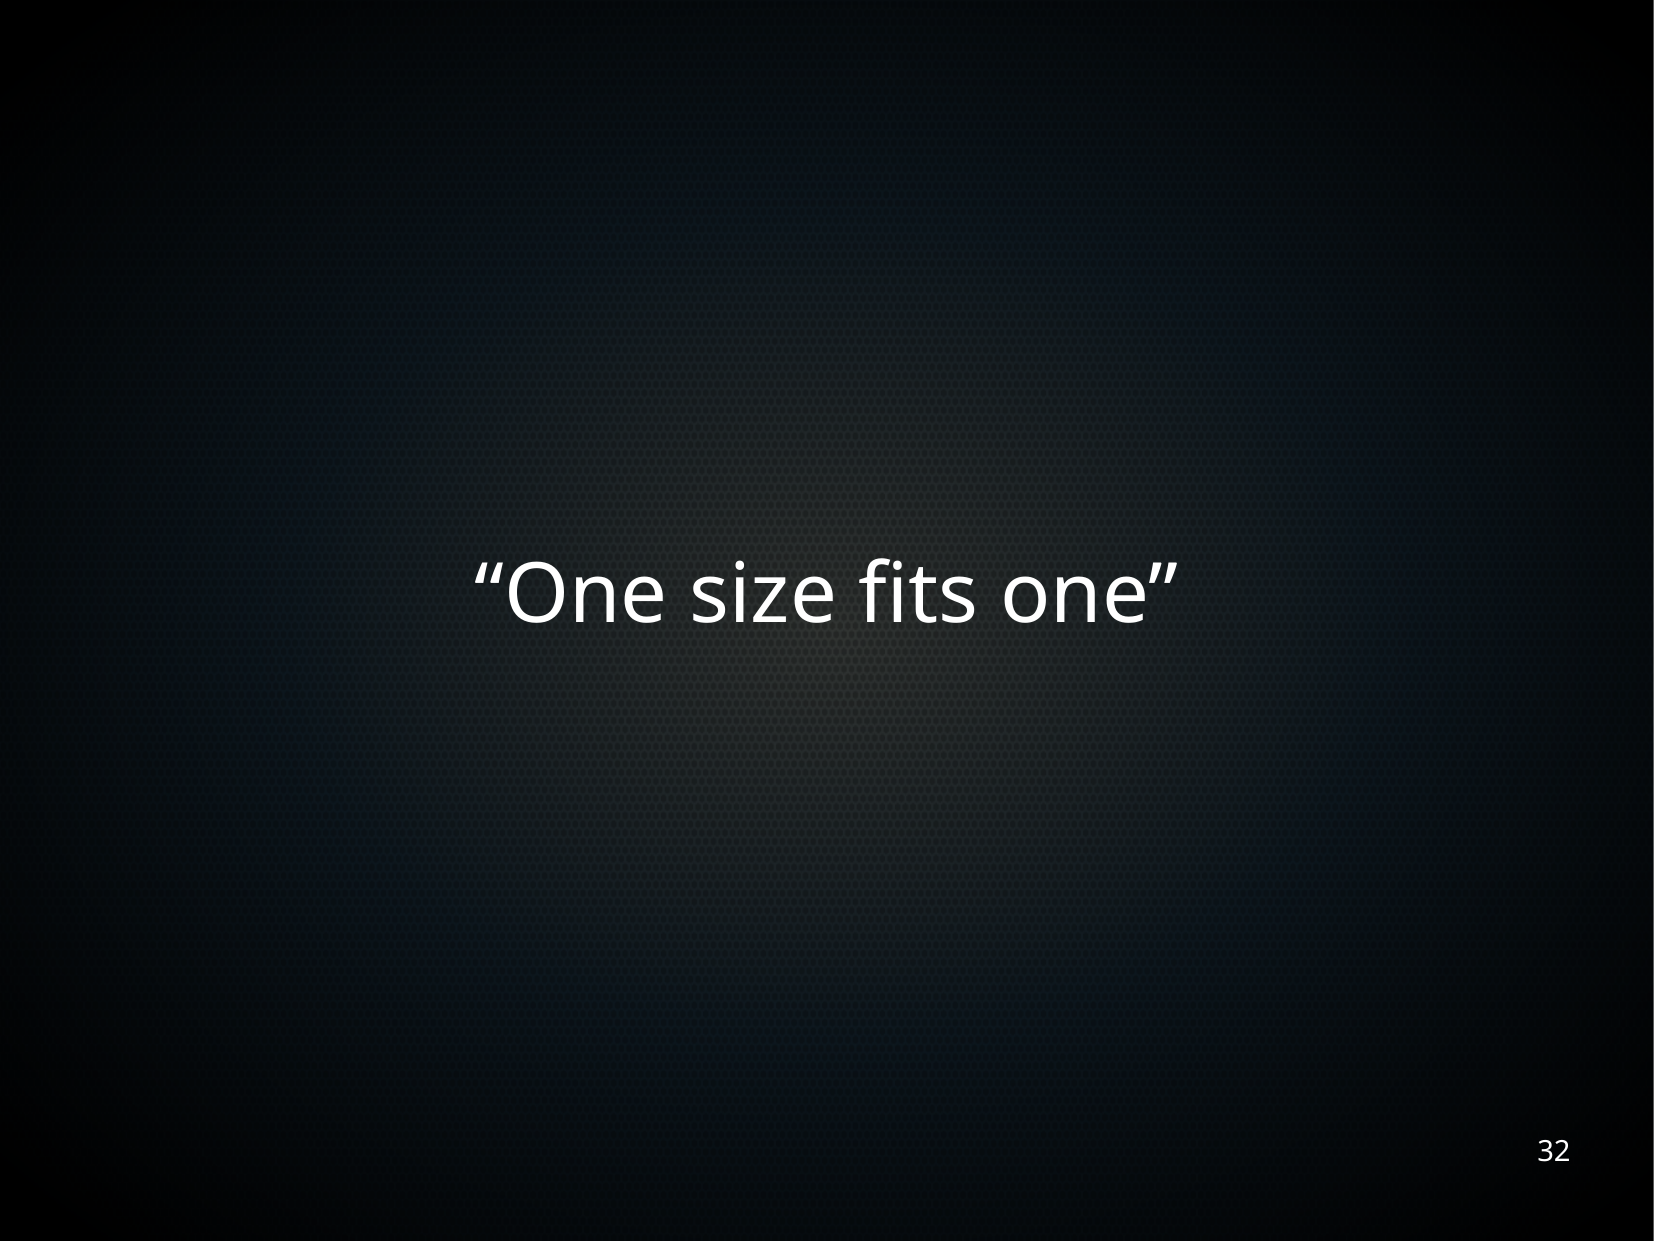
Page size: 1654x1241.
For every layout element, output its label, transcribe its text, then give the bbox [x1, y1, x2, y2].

title “One size fits one” [82, 486, 1571, 694]
picture [0, 0, 1654, 1241]
